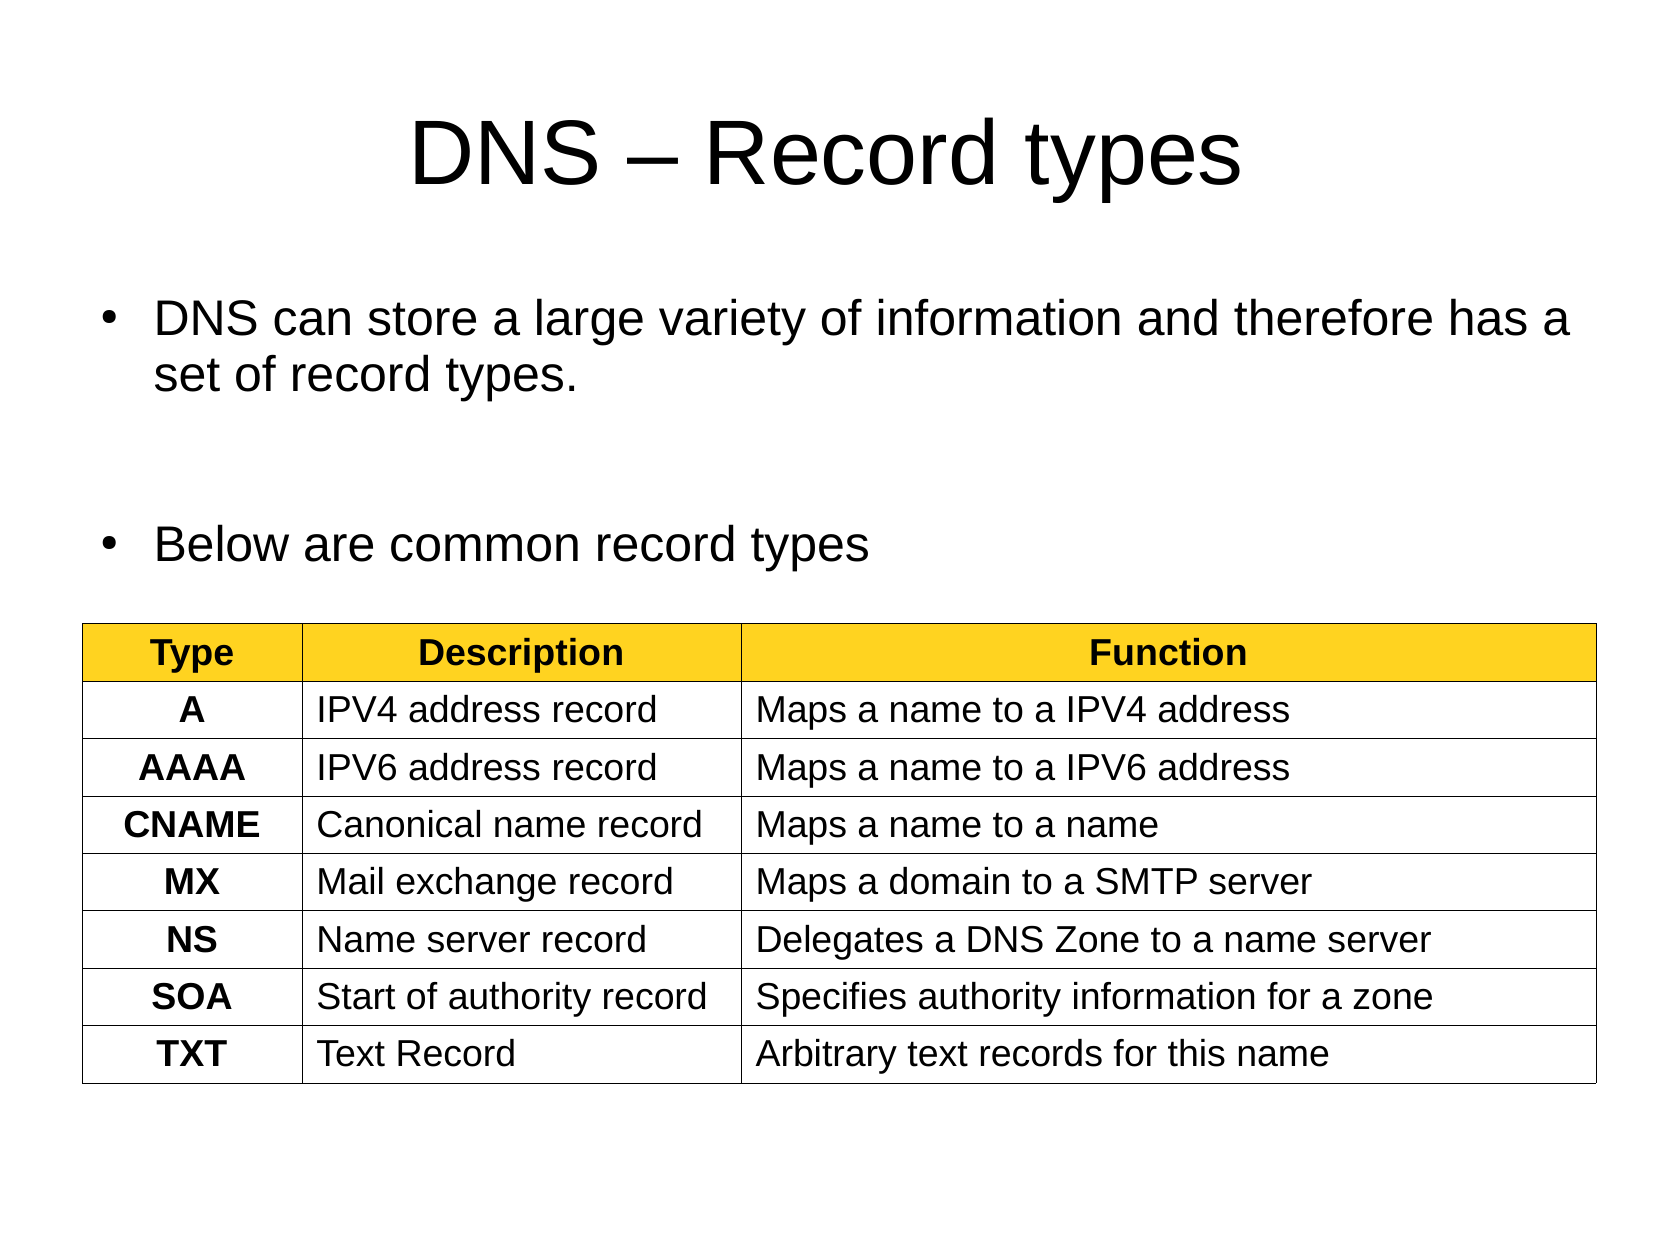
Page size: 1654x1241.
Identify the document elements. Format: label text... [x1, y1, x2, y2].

table_cell Name server record [303, 911, 741, 968]
title DNS – Record types [82, 49, 1571, 257]
table_cell IPV6 address record [303, 739, 741, 796]
table_cell TXT [83, 1026, 302, 1083]
table_header Description [303, 624, 741, 681]
table_cell Specifies authority information for a zone [742, 969, 1596, 1025]
table_cell Maps a domain to a SMTP server [742, 854, 1596, 910]
table_cell NS [83, 911, 302, 968]
list DNS can store a large variety of information and therefore has a set of record types. Below are common record types [82, 290, 1595, 591]
table_cell SOA [83, 969, 302, 1025]
table_cell Arbitrary text records for this name [742, 1026, 1596, 1083]
table_cell Delegates a DNS Zone to a name server [742, 911, 1596, 968]
table_cell IPV4 address record [303, 682, 741, 738]
table_header Type [83, 624, 302, 681]
table_cell Start of authority record [303, 969, 741, 1025]
table_cell Canonical name record [303, 797, 741, 853]
table_cell Text Record [303, 1026, 741, 1083]
table_cell CNAME [83, 797, 302, 853]
table_cell Maps a name to a name [742, 797, 1596, 853]
table_cell MX [83, 854, 302, 910]
table_cell AAAA [83, 739, 302, 796]
table_cell Maps a name to a IPV4 address [742, 682, 1596, 738]
table_cell A [83, 682, 302, 738]
table_cell Maps a name to a IPV6 address [742, 739, 1596, 796]
table_cell Mail exchange record [303, 854, 741, 910]
table_header Function [742, 624, 1596, 681]
